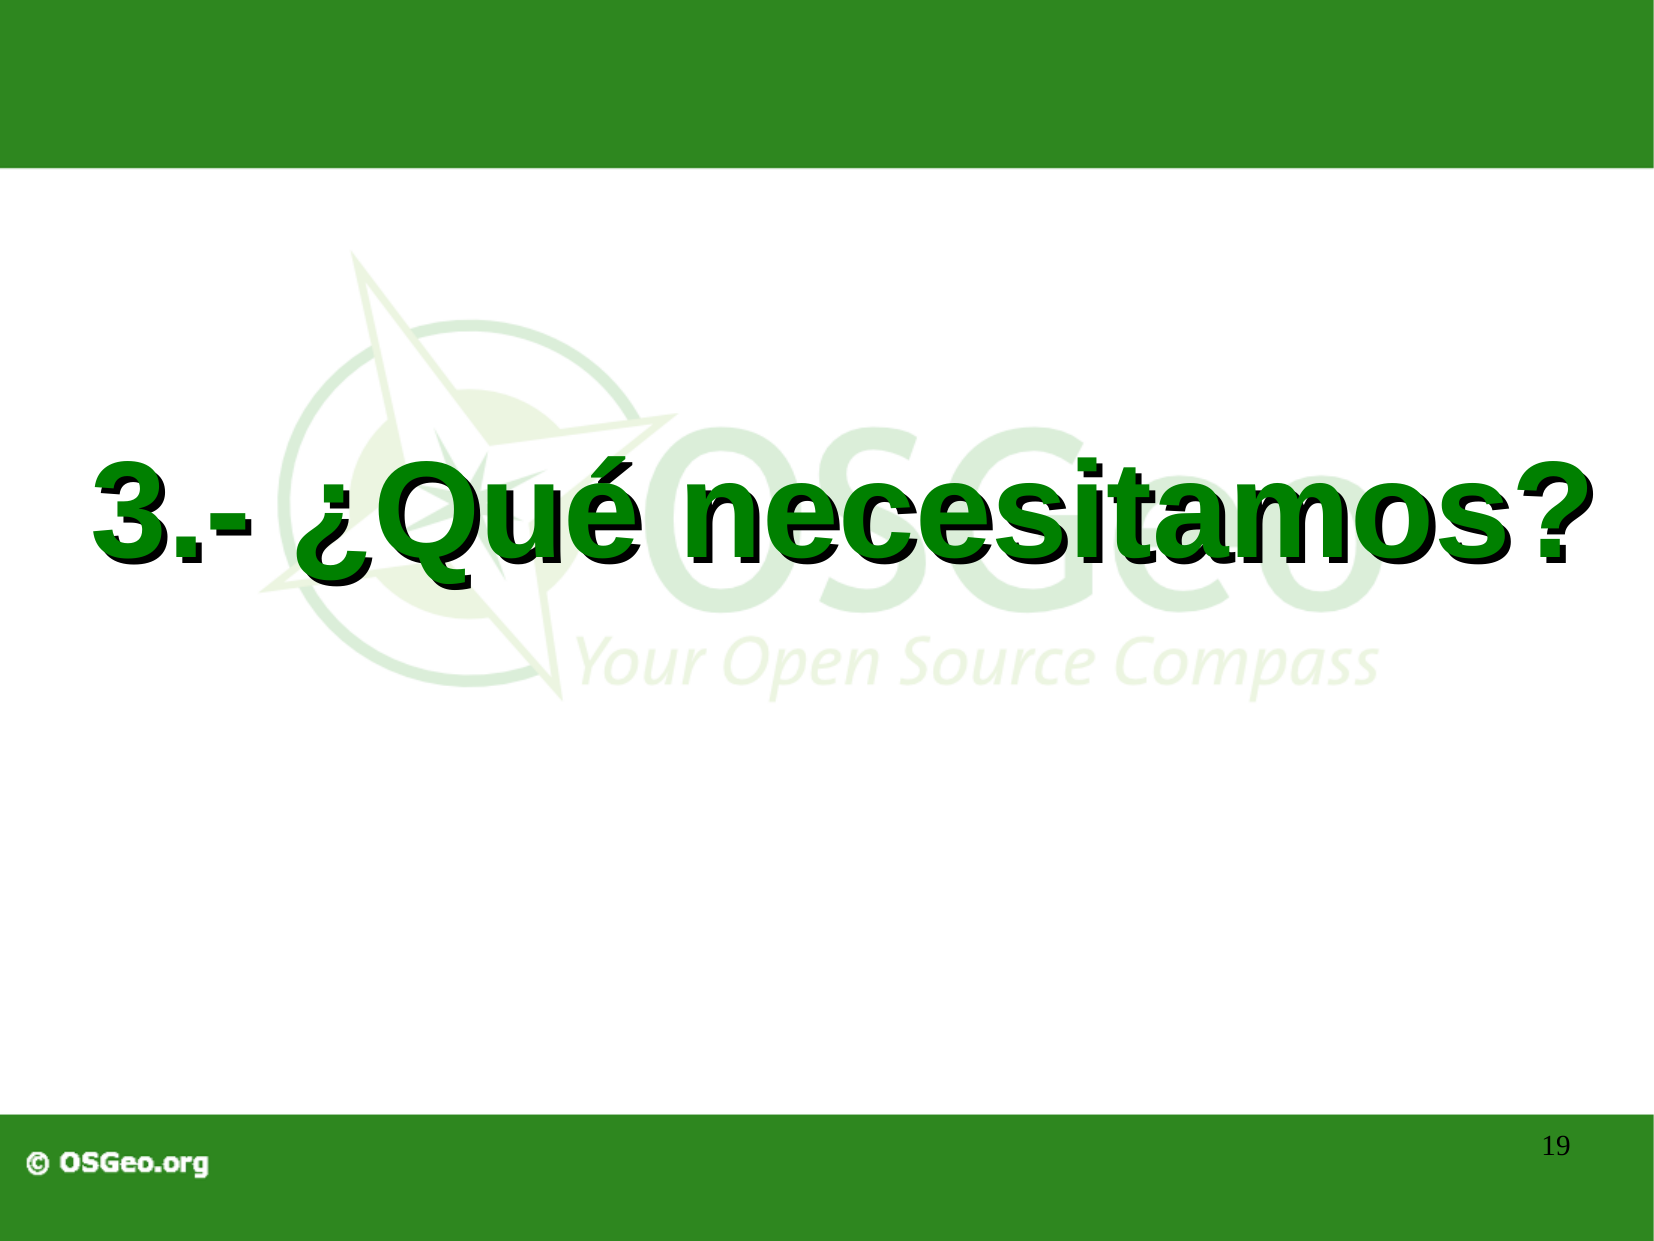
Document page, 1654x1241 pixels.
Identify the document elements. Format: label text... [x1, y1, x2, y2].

text_box 3.- ¿Qué necesitamos? [75, 425, 1612, 618]
picture [0, 0, 1654, 1241]
